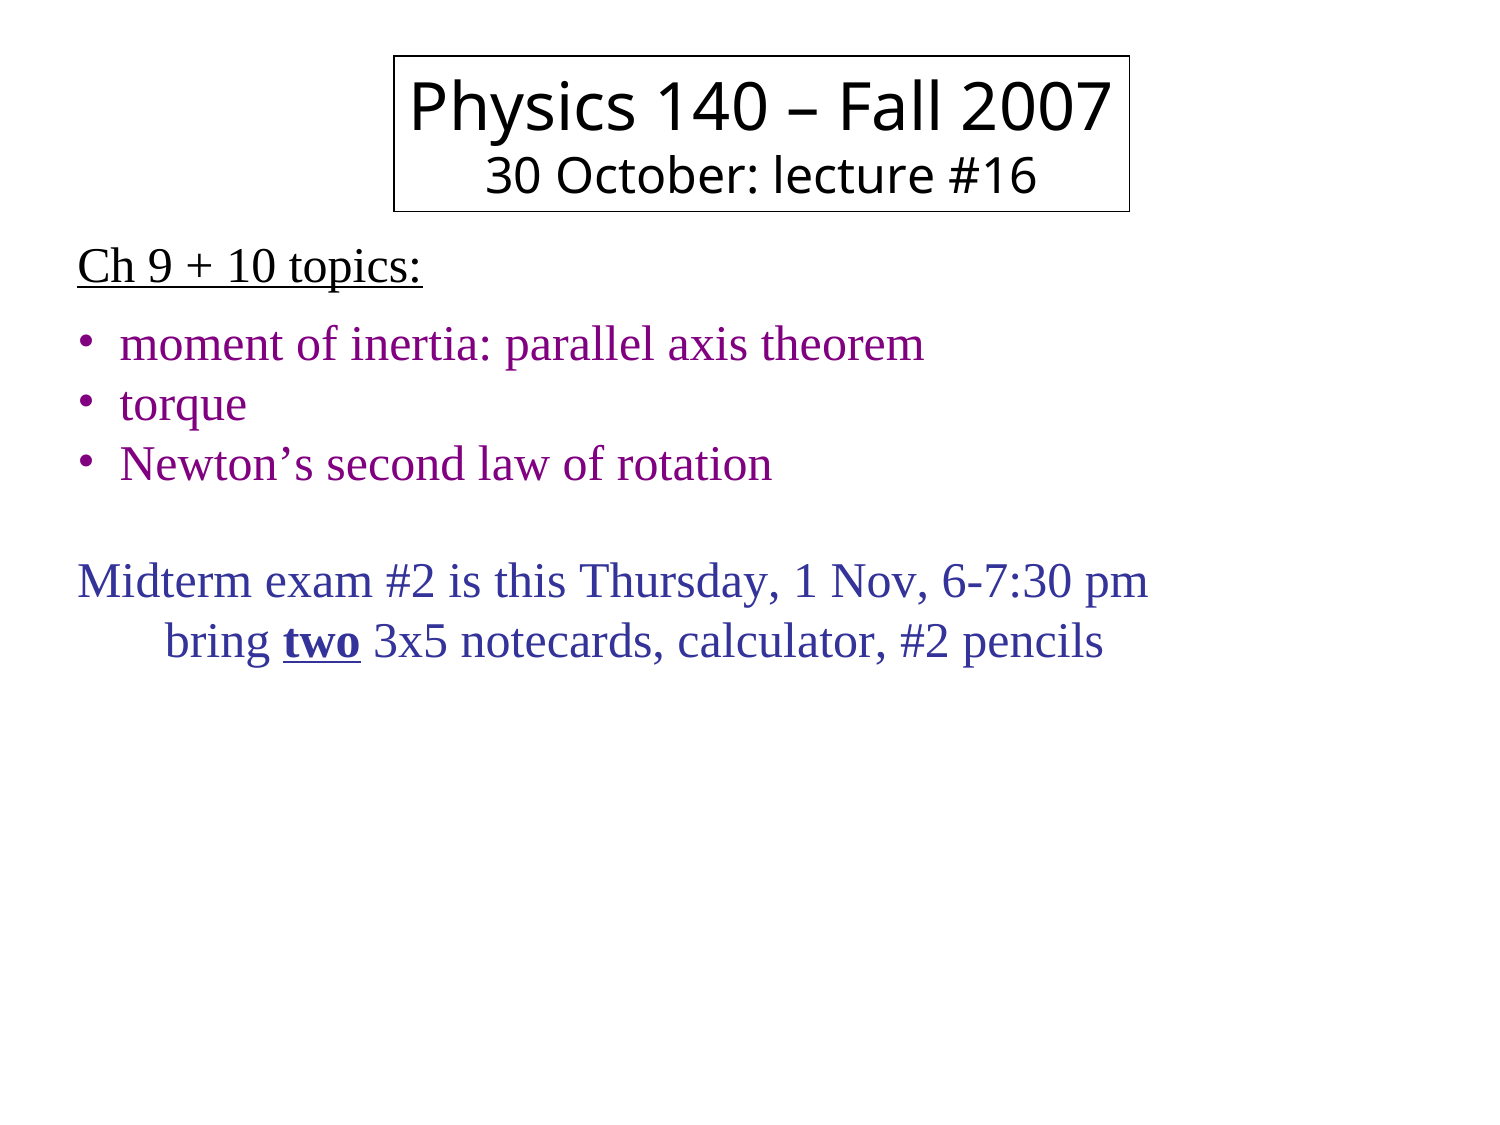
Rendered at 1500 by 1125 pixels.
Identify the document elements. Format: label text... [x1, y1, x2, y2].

text_box Physics 140 – Fall 2007 30 October: lecture #16 [393, 55, 1130, 212]
text_box Ch 9 + 10 topics: moment of inertia: parallel axis theorem torque Newton’s second law of rotation [62, 224, 1413, 499]
text_box Midterm exam #2 is this Thursday, 1 Nov, 6-7:30 pm bring two 3x5 notecards, calculator, #2 pencils [62, 540, 1476, 676]
